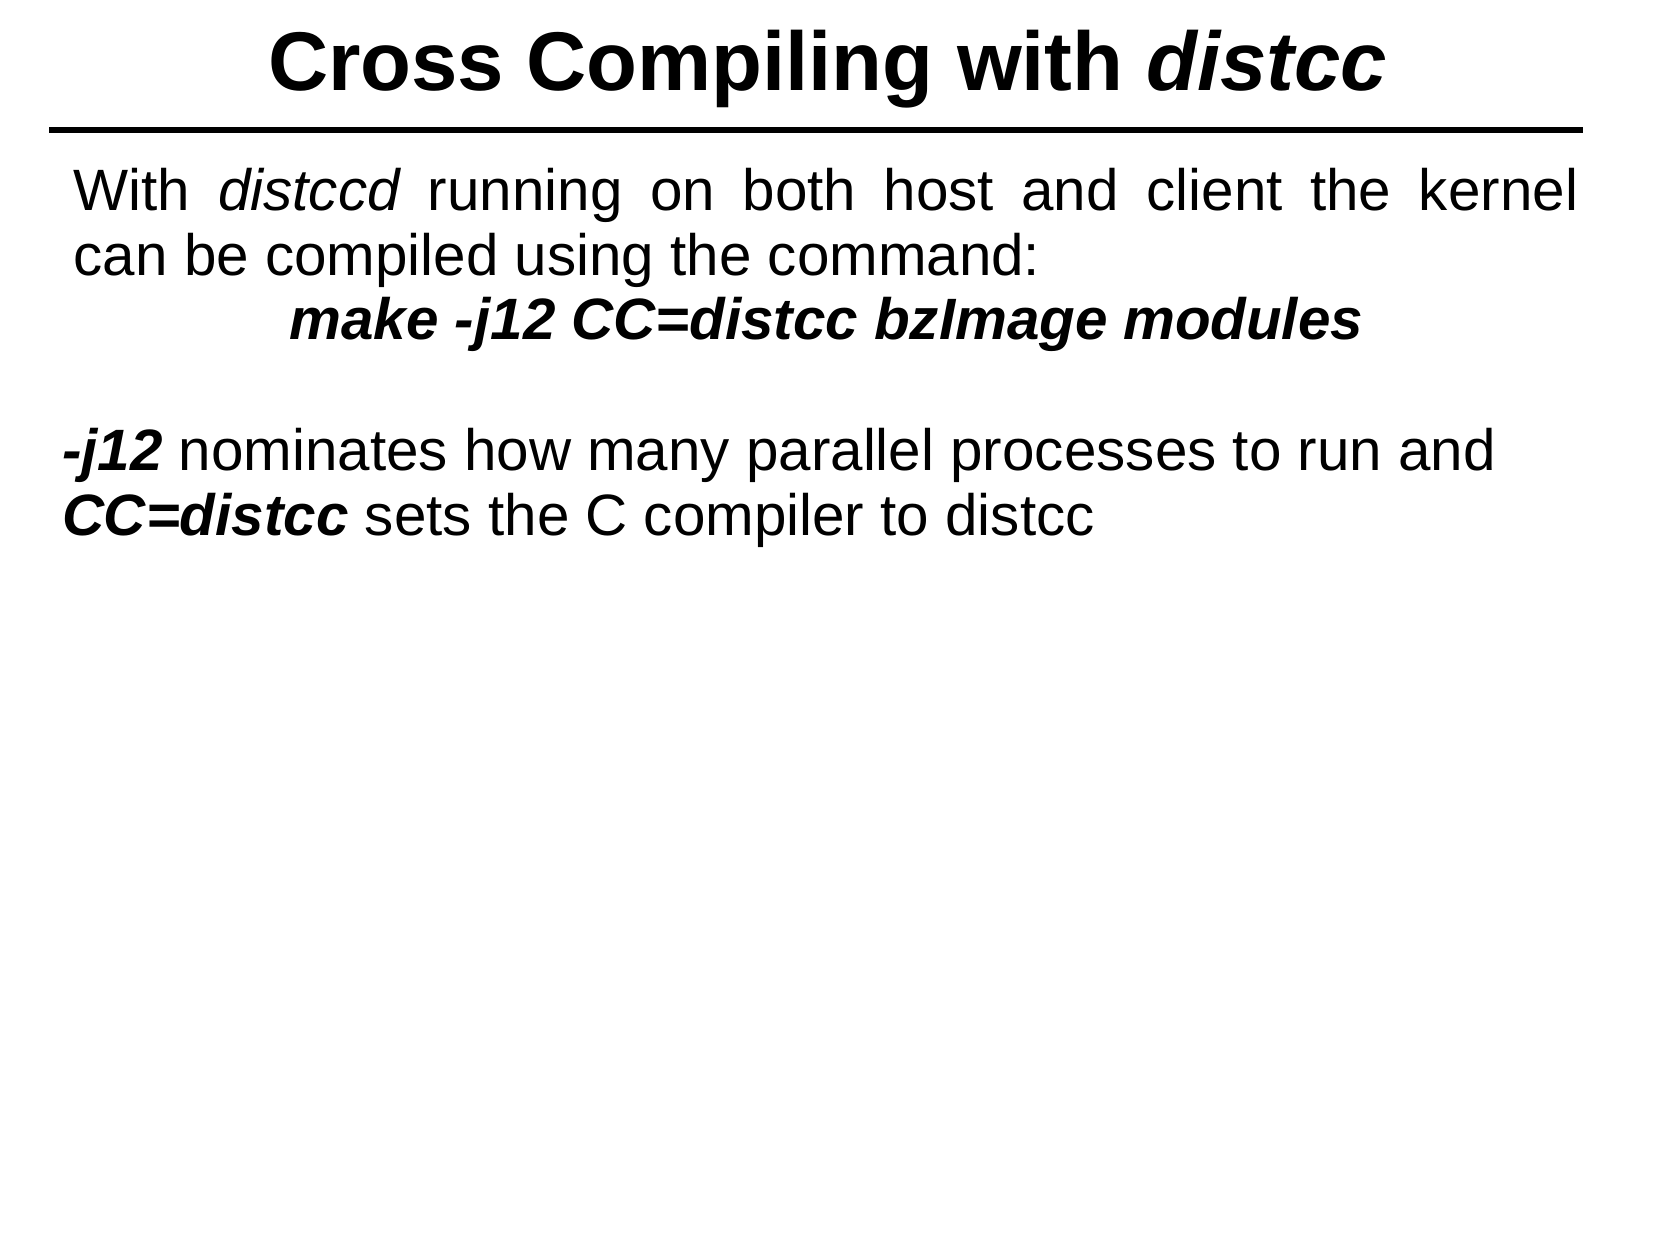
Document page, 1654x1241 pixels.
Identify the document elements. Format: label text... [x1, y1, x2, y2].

text_box With distccd running on both host and client the kernel can be compiled using the command: make -j12 CC=distcc bzImage modules [59, 149, 1595, 378]
text_box -j12 nominates how many parallel processes to run and CC=distcc sets the C compiler to distcc [47, 410, 1583, 611]
text_box Cross Compiling with distcc [49, 8, 1607, 150]
